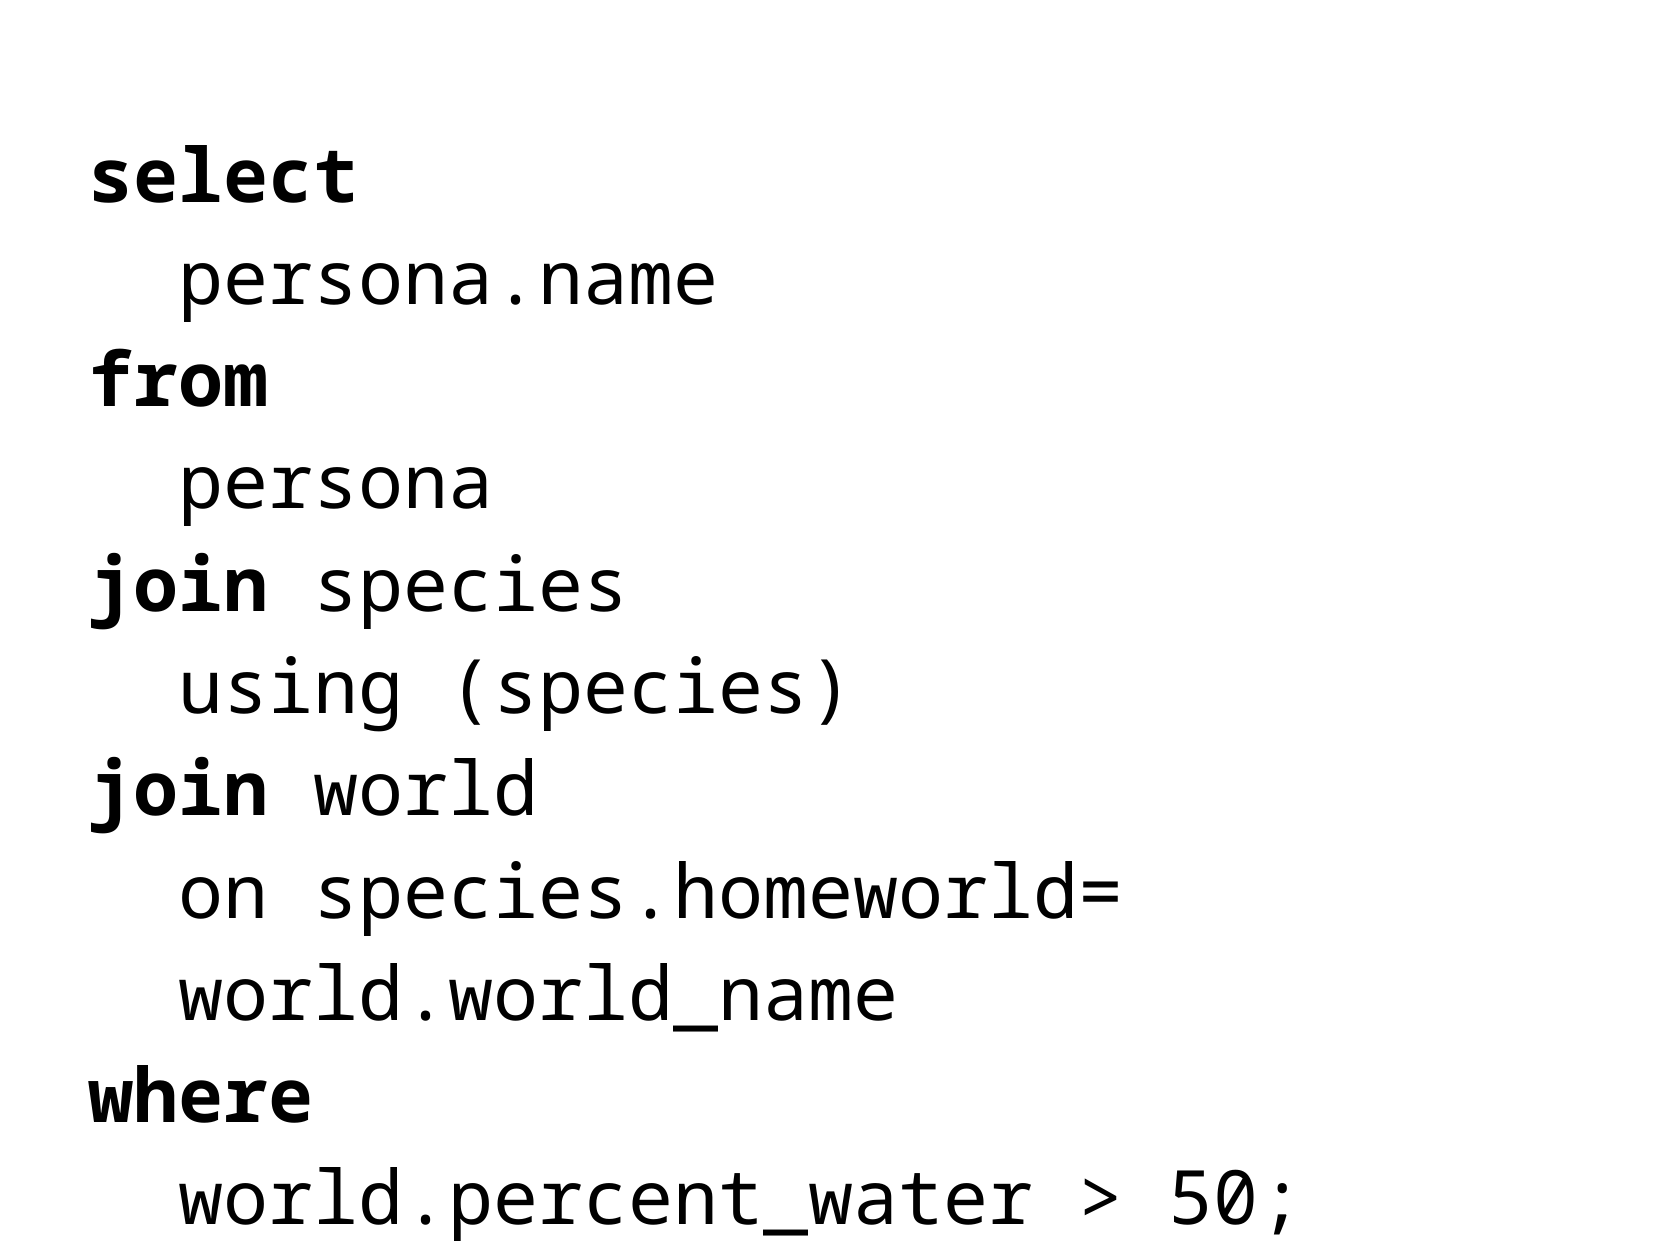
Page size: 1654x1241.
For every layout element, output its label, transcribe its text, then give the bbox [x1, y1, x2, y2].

subtitle select persona.name from persona join species using (species) join world on species.homeworld= world.world_name where world.percent_water > 50; [88, 121, 1654, 1182]
